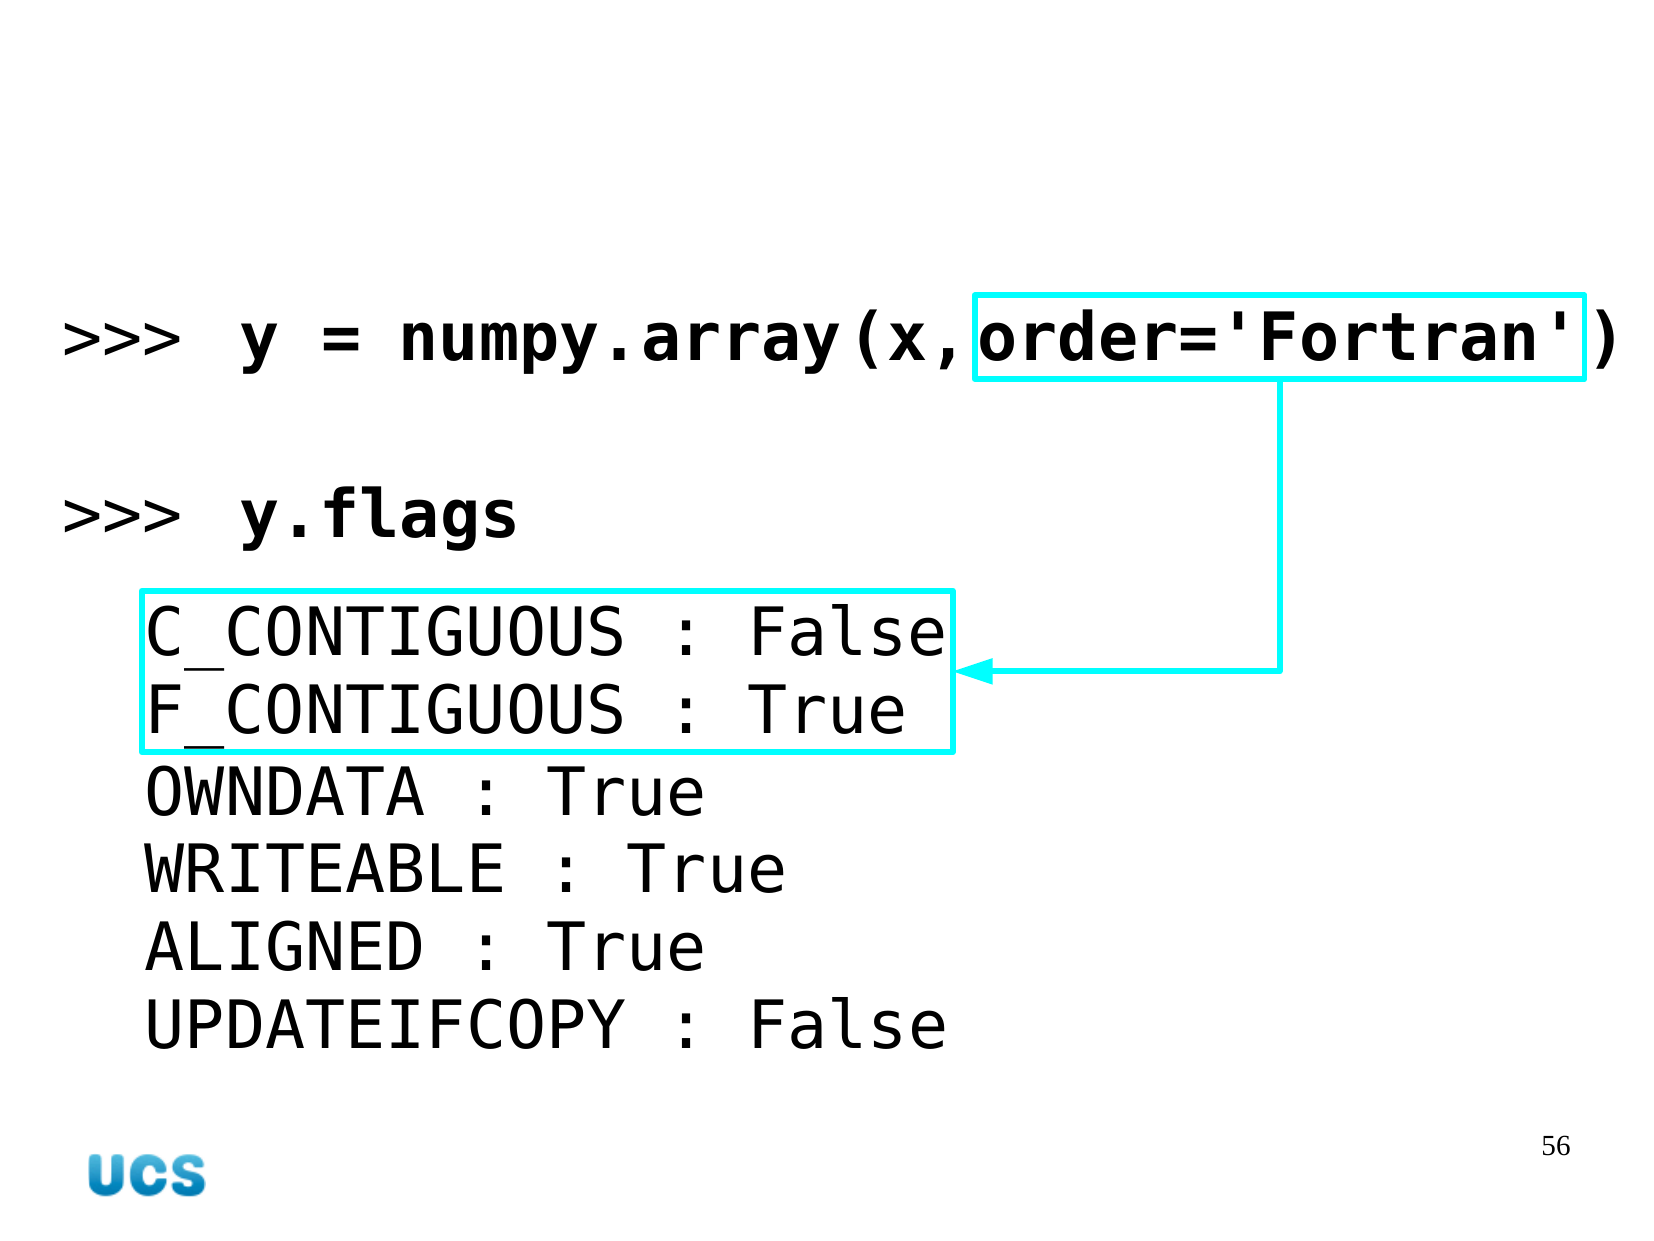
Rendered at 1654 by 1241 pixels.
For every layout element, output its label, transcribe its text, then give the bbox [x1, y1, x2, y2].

text_box = [318, 295, 366, 380]
text_box OWNDATA : True WRITEABLE : True ALIGNED : True UPDATEIFCOPY : False [141, 750, 953, 1068]
text_box numpy [395, 295, 596, 380]
text_box >>> [59, 472, 186, 557]
text_box >>> [59, 295, 186, 380]
text_box y [236, 295, 283, 380]
text_box order='Fortran' [974, 295, 1585, 380]
text_box array [638, 295, 844, 380]
text_box ) [1587, 295, 1630, 380]
picture [88, 1153, 206, 1198]
text_box y.flags [236, 472, 524, 557]
text_box (x, [844, 295, 972, 380]
text_box . [596, 295, 638, 380]
text_box C_CONTIGUOUS : False F_CONTIGUOUS : True [141, 590, 953, 750]
